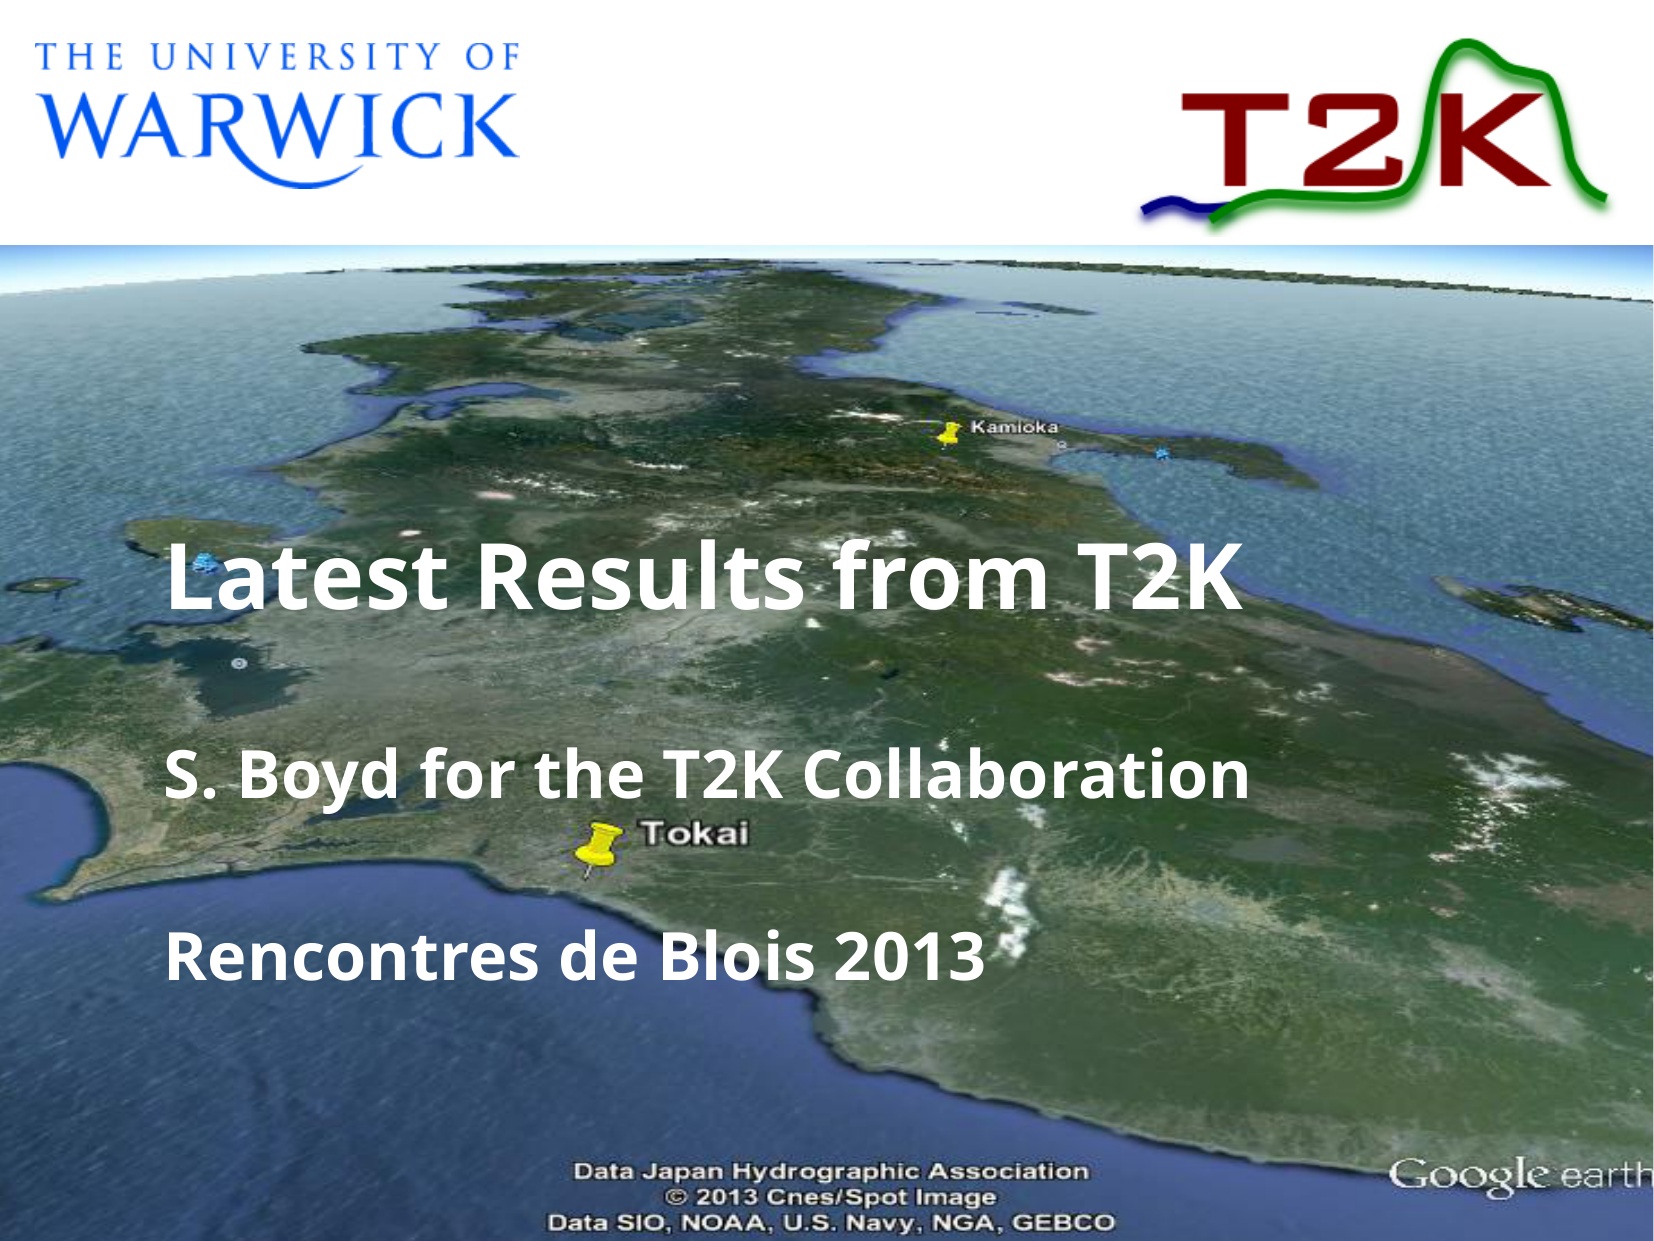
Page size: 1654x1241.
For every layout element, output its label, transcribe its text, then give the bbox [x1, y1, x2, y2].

picture [1122, 24, 1623, 237]
text_box [0, 0, 1654, 245]
picture [0, 245, 1654, 1241]
picture [35, 43, 520, 189]
text_box Latest Results from T2K S. Boyd for the T2K Collaboration Rencontres de Blois 2013 [149, 504, 1346, 921]
